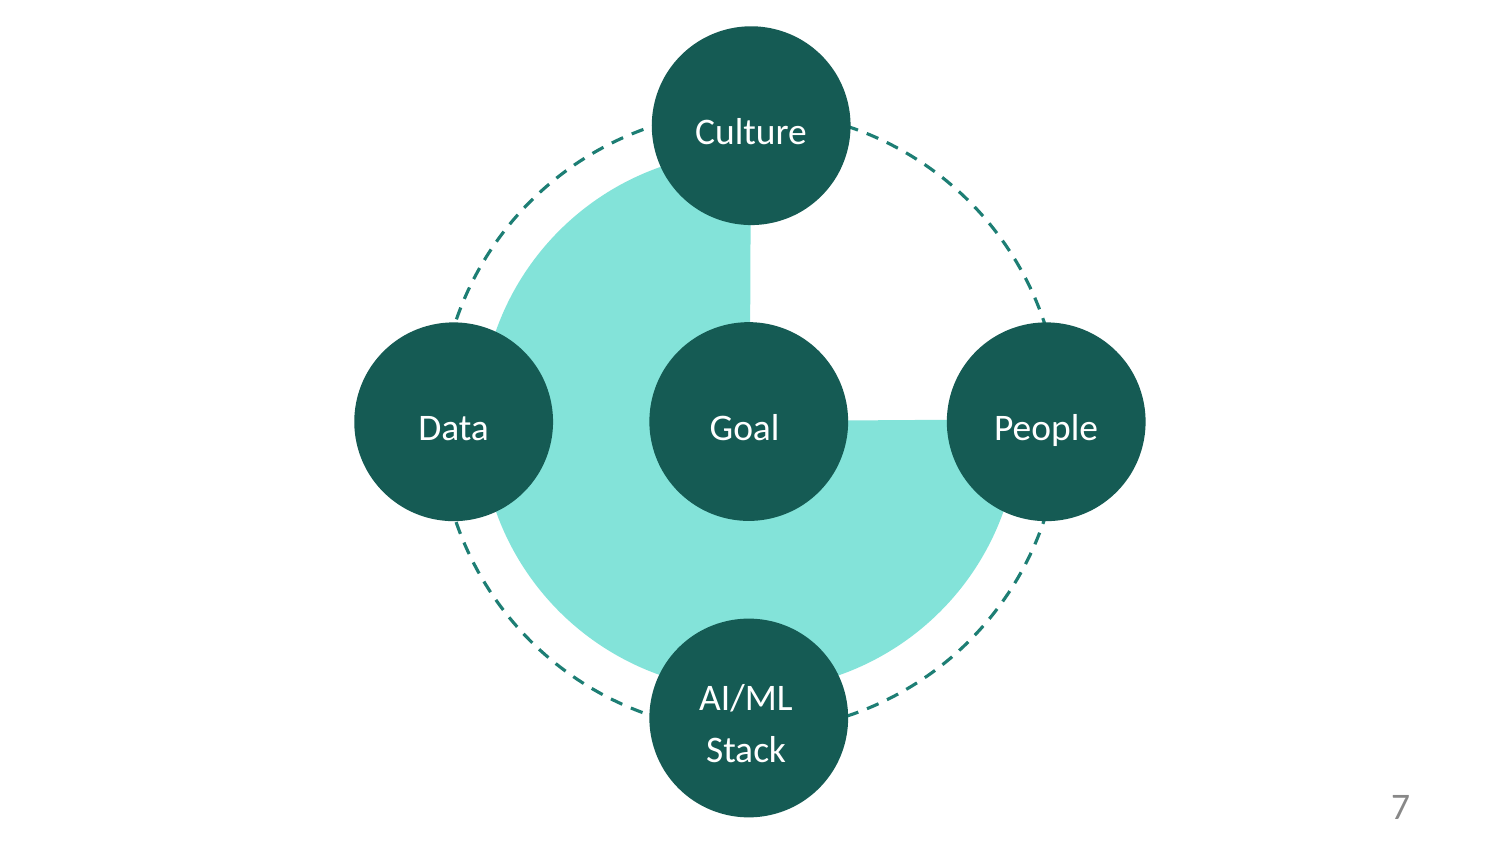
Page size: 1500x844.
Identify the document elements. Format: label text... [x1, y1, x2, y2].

text_box People [975, 353, 1118, 490]
text_box [354, 26, 1146, 666]
slide_number <number> [1286, 782, 1425, 827]
text_box Goal [677, 353, 820, 490]
text_box Culture [680, 57, 822, 194]
text_box [677, 787, 821, 818]
text_box AI/ML Stack [629, 649, 862, 787]
text_box Data [382, 353, 525, 490]
